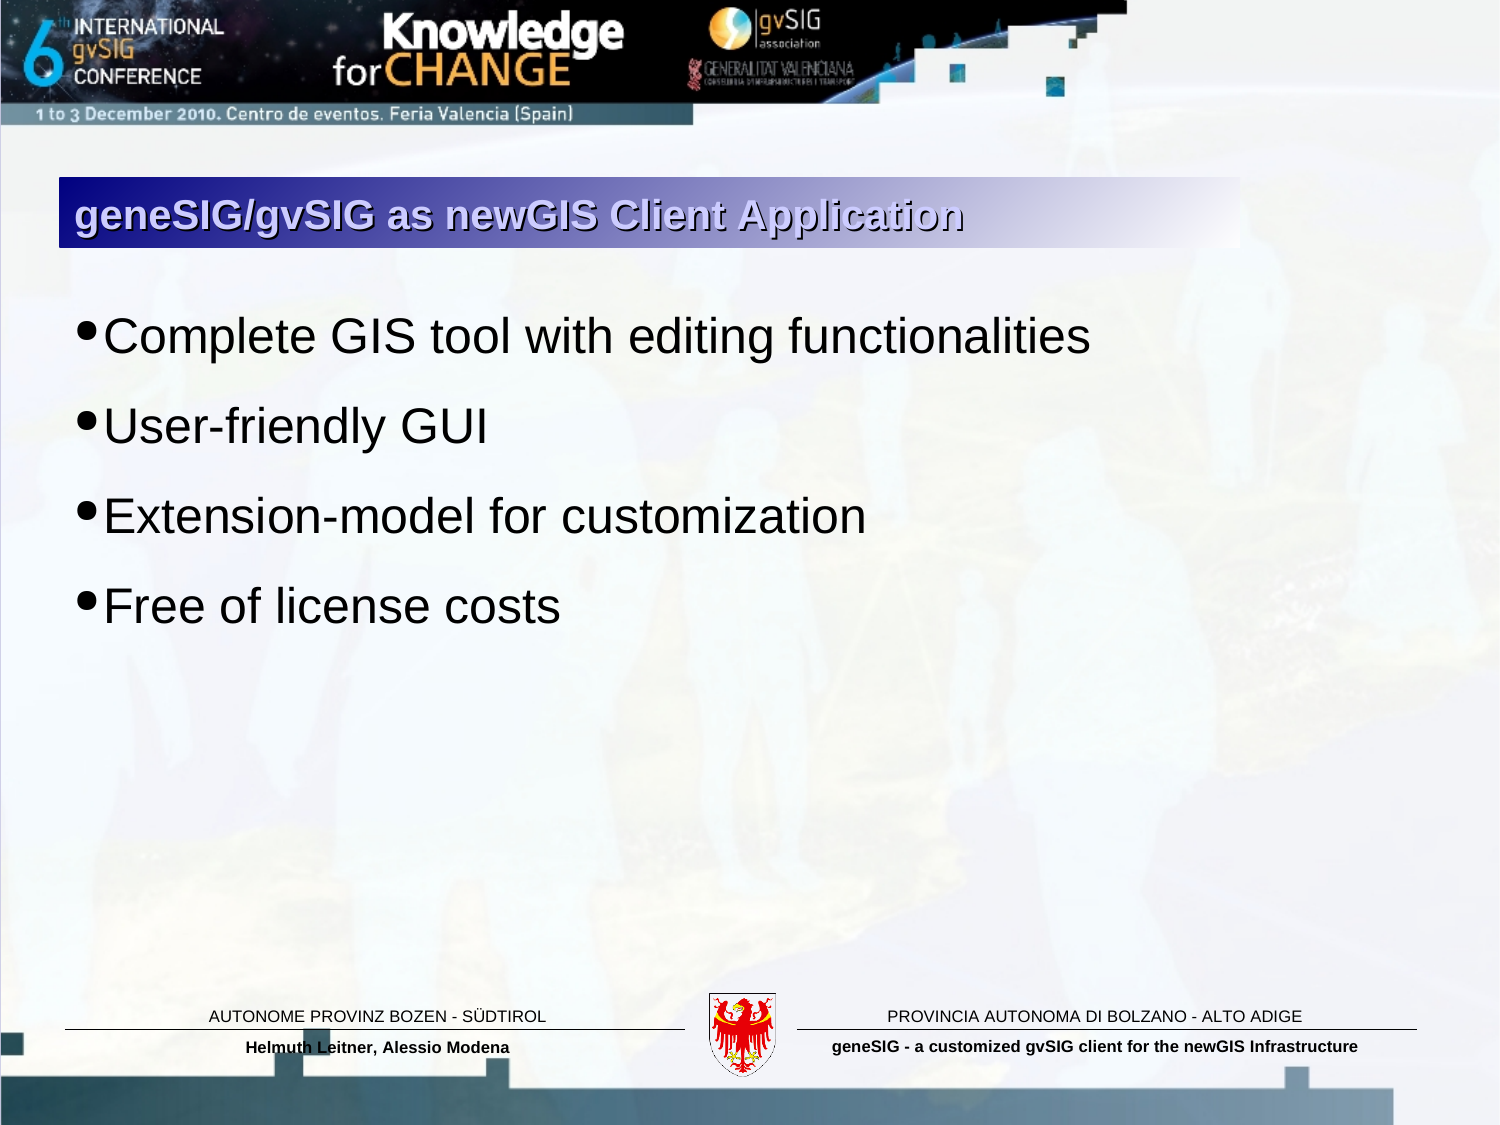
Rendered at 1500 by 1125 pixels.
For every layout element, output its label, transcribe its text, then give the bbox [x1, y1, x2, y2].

picture [0, 0, 1500, 1125]
text_box geneSIG/gvSIG as newGIS Client Application [59, 177, 1241, 248]
text_box Complete GIS tool with editing functionalities User-friendly GUI Extension-model for customization Free of license costs [59, 265, 1418, 641]
